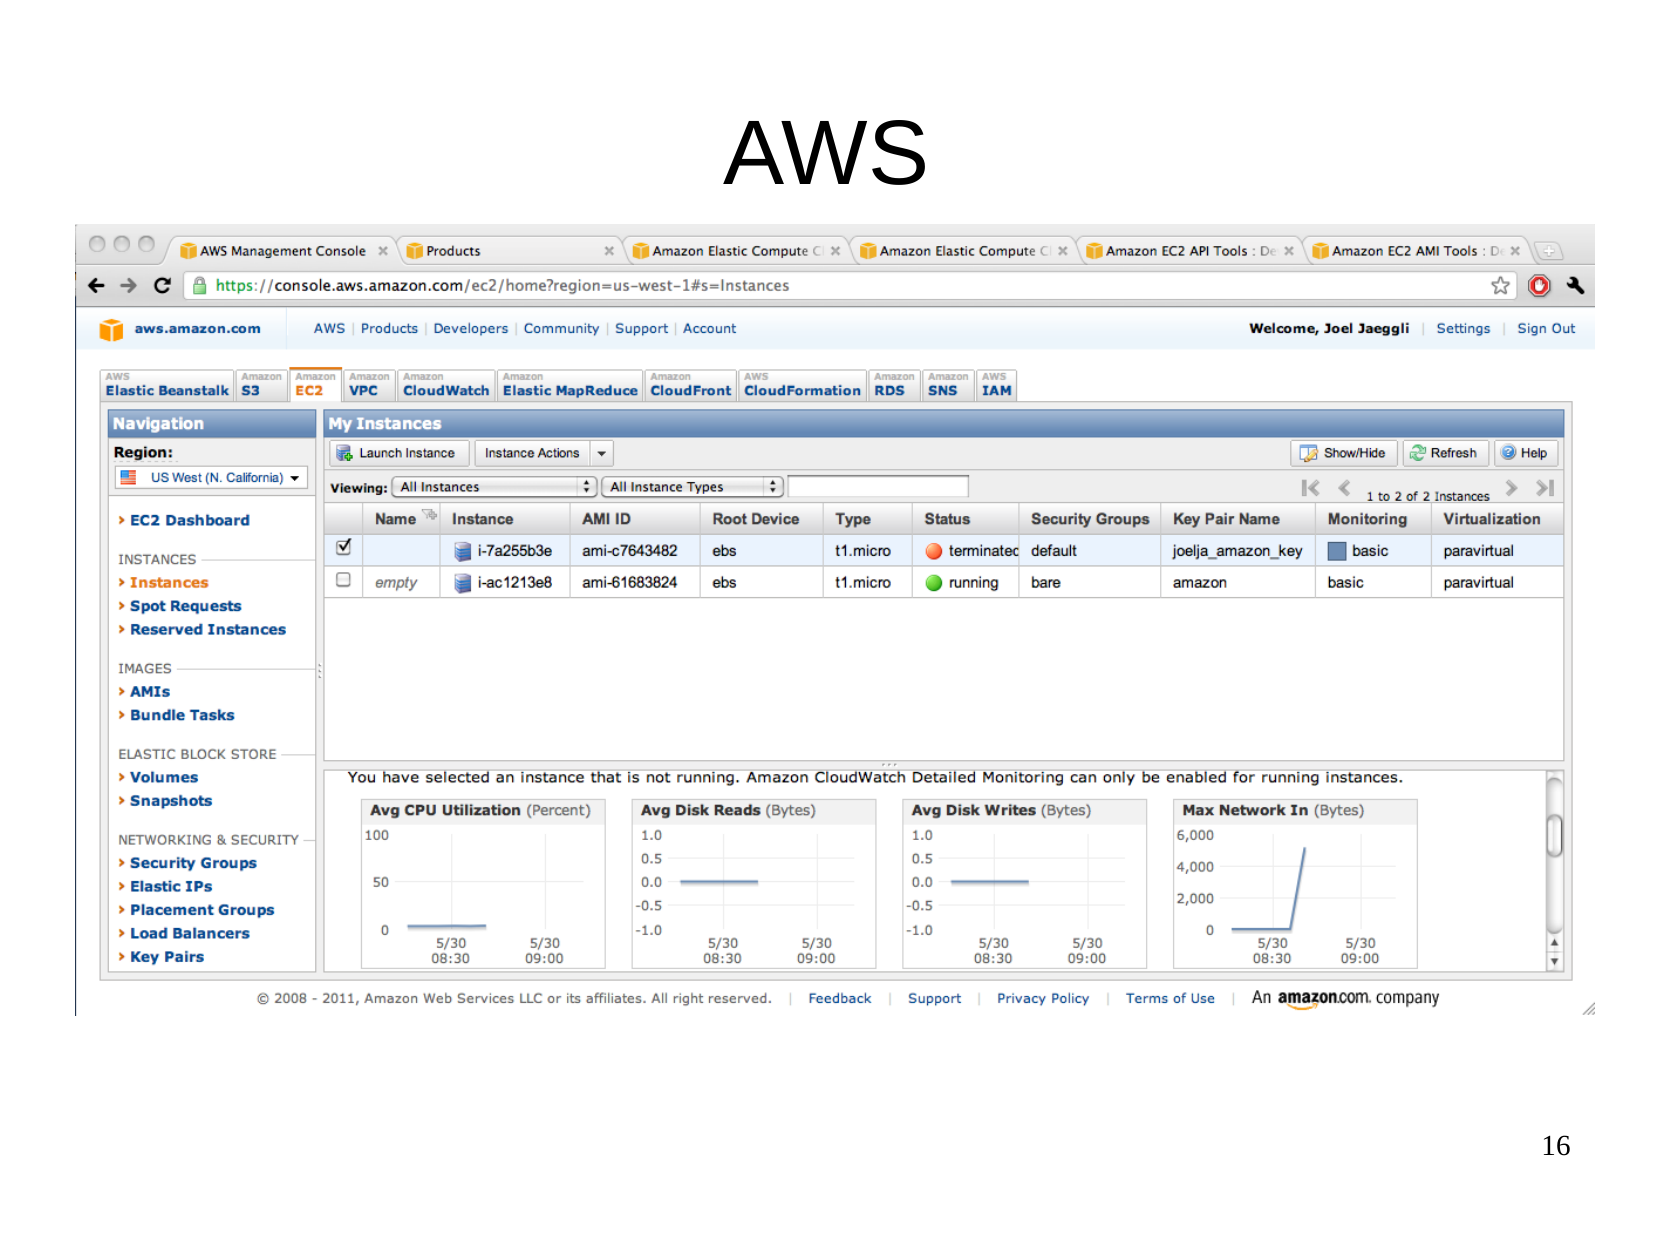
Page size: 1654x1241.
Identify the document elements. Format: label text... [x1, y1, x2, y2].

picture [75, 224, 1595, 1016]
title AWS [82, 49, 1571, 224]
